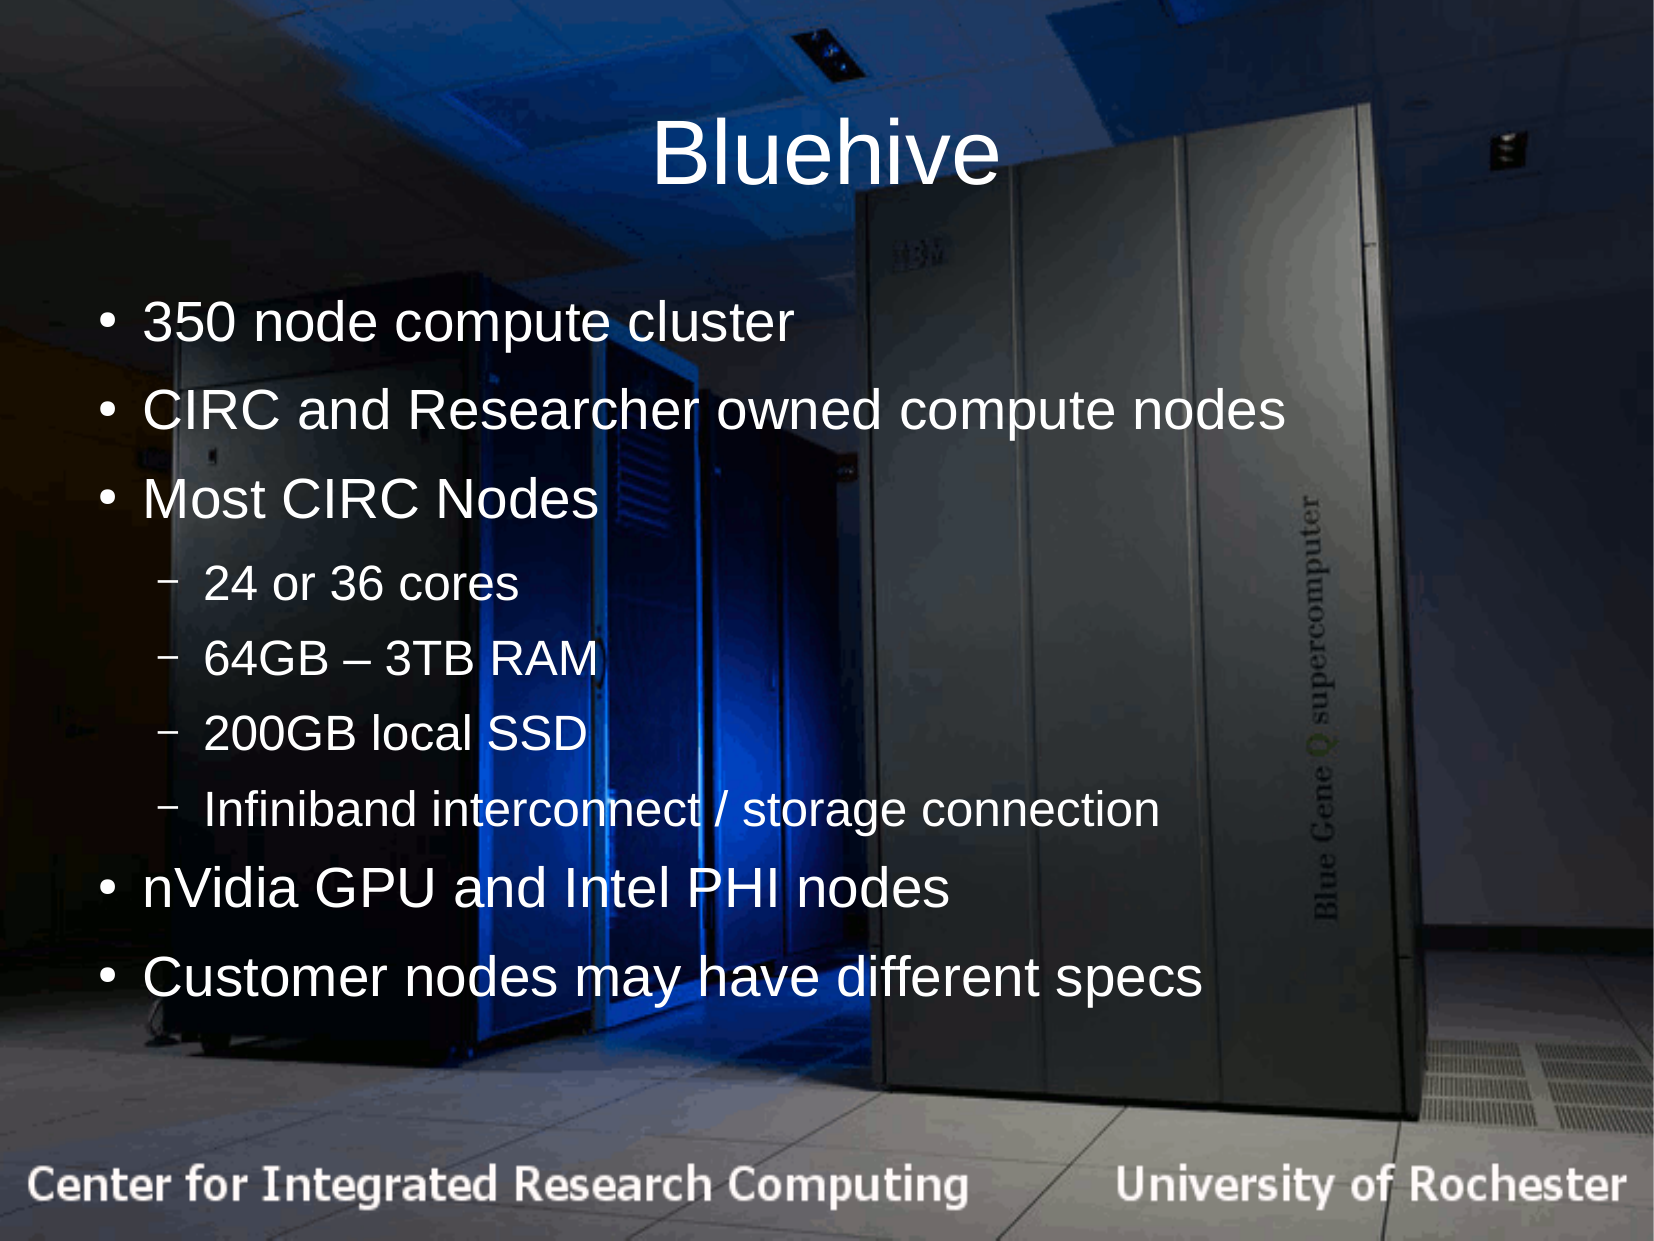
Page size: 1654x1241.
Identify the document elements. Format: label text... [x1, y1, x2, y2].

list 350 node compute cluster CIRC and Researcher owned compute nodes Most CIRC Nodes 24 or 36 cores 64GB – 3TB RAM 200GB local SSD Infiniband interconnect / storage connection nVidia GPU and Intel PHI nodes Customer nodes may have different specs [82, 290, 1571, 1010]
picture [0, 0, 1654, 1241]
title Bluehive [82, 49, 1571, 257]
